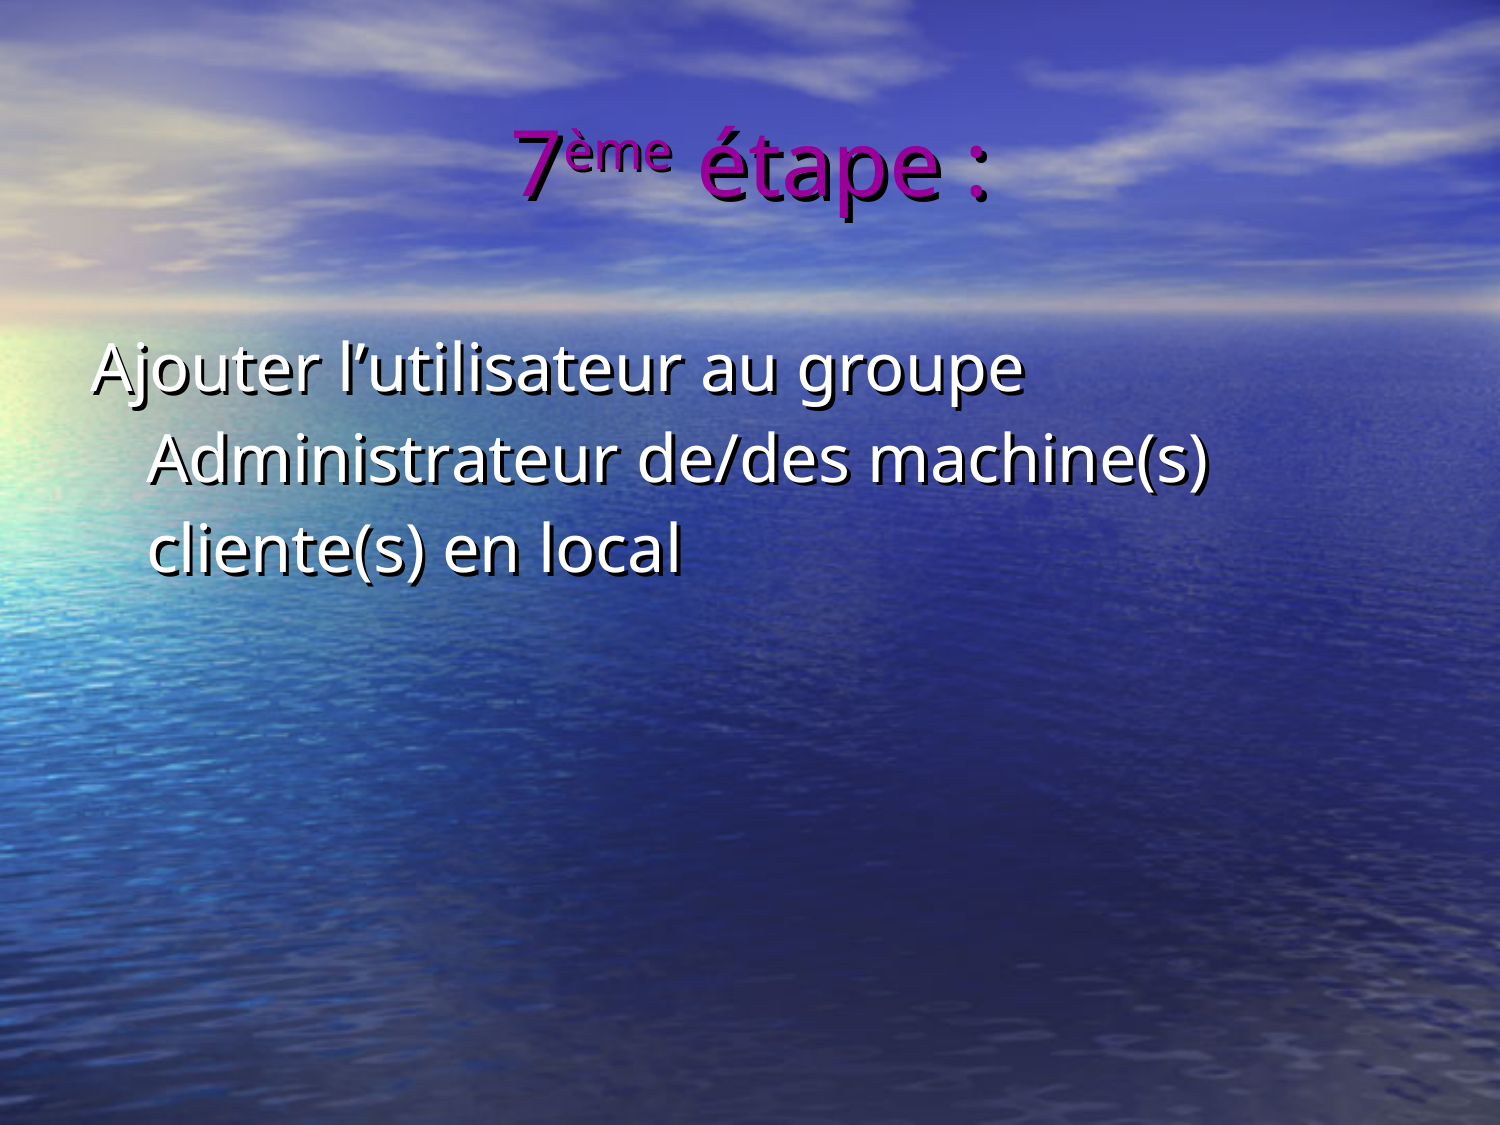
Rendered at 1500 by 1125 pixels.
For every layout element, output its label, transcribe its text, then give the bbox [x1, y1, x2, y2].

picture [0, 0, 1500, 1125]
title 7ème étape : [75, 47, 1426, 276]
list Ajouter l’utilisateur au groupe Administrateur de/des machine(s) cliente(s) en local [75, 312, 1426, 988]
